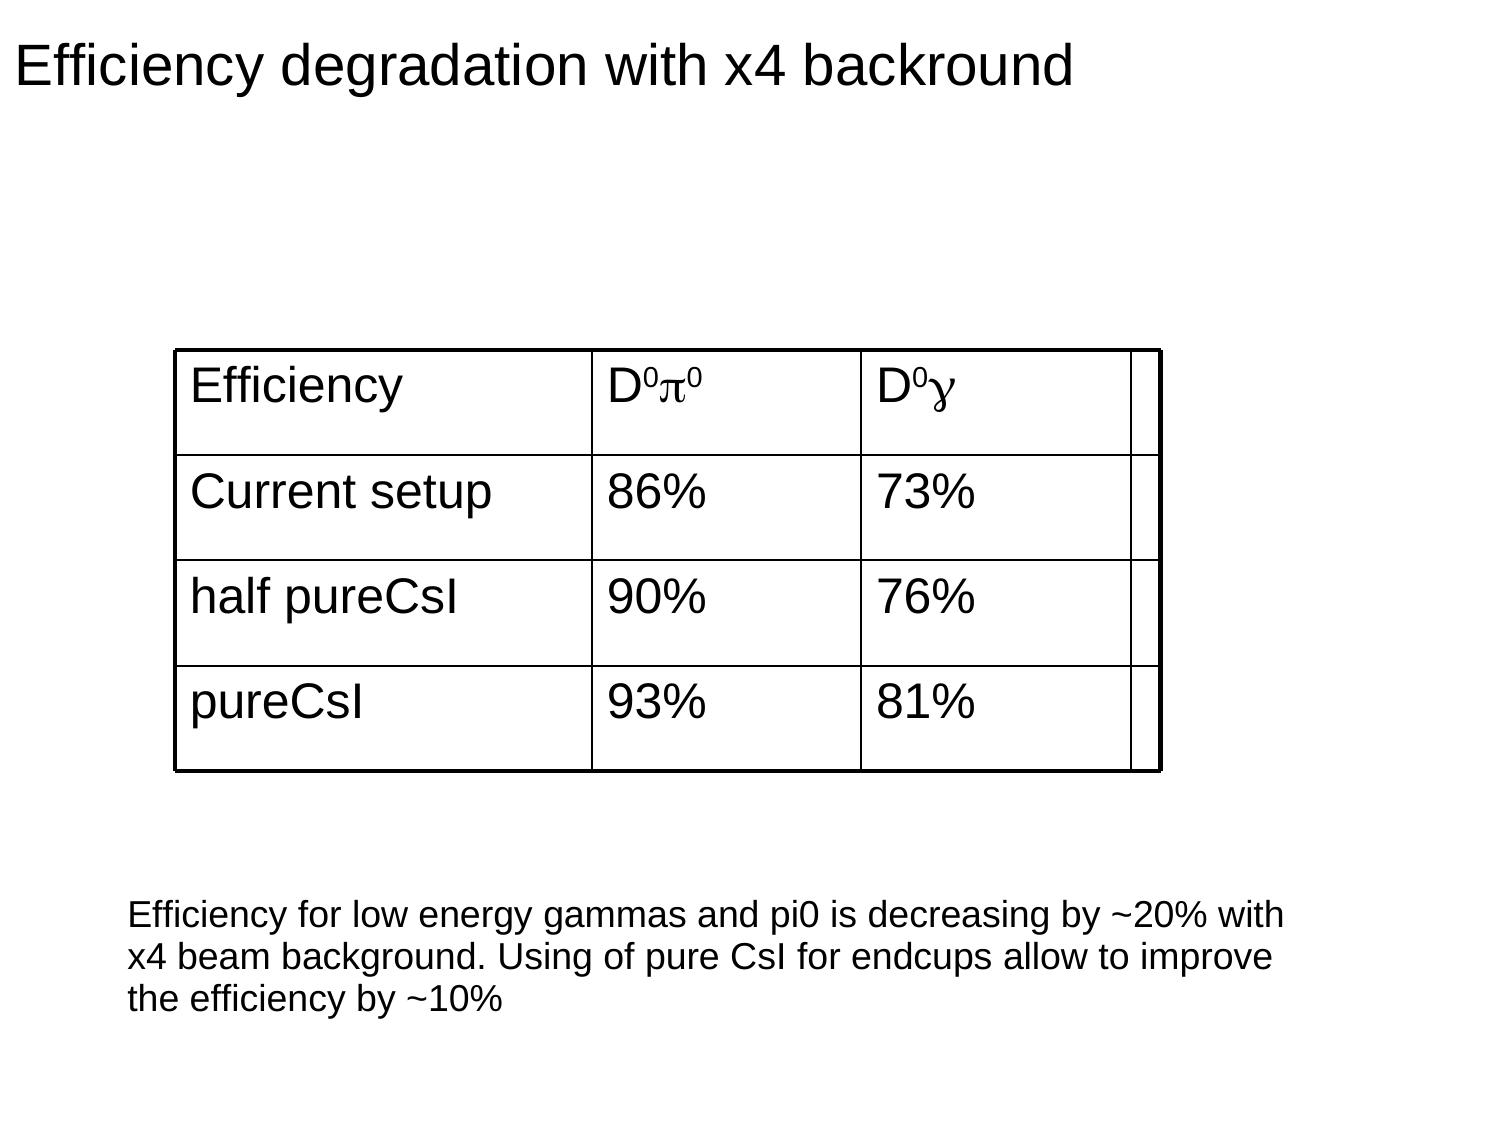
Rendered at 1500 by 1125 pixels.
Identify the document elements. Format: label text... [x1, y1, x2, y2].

text_box Efficiency degradation with x4 backround [0, 24, 1500, 106]
text_box 76% [862, 561, 1130, 665]
text_box D00 [593, 352, 860, 454]
text_box Current setup [177, 456, 591, 559]
text_box Efficiency for low energy gammas and pi0 is decreasing by ~20% with x4 beam background. Using of pure CsI for endcups allow to improve the efficiency by ~10% [112, 886, 1338, 1028]
text_box D0 [862, 352, 1130, 454]
text_box Efficiency [177, 352, 591, 454]
text_box 90% [593, 561, 860, 665]
text_box 93% [593, 667, 860, 769]
text_box 73% [862, 456, 1130, 559]
text_box 81% [862, 667, 1130, 769]
text_box 86% [593, 456, 860, 559]
text_box pureCsI [177, 667, 591, 769]
text_box half pureCsI [177, 561, 591, 665]
